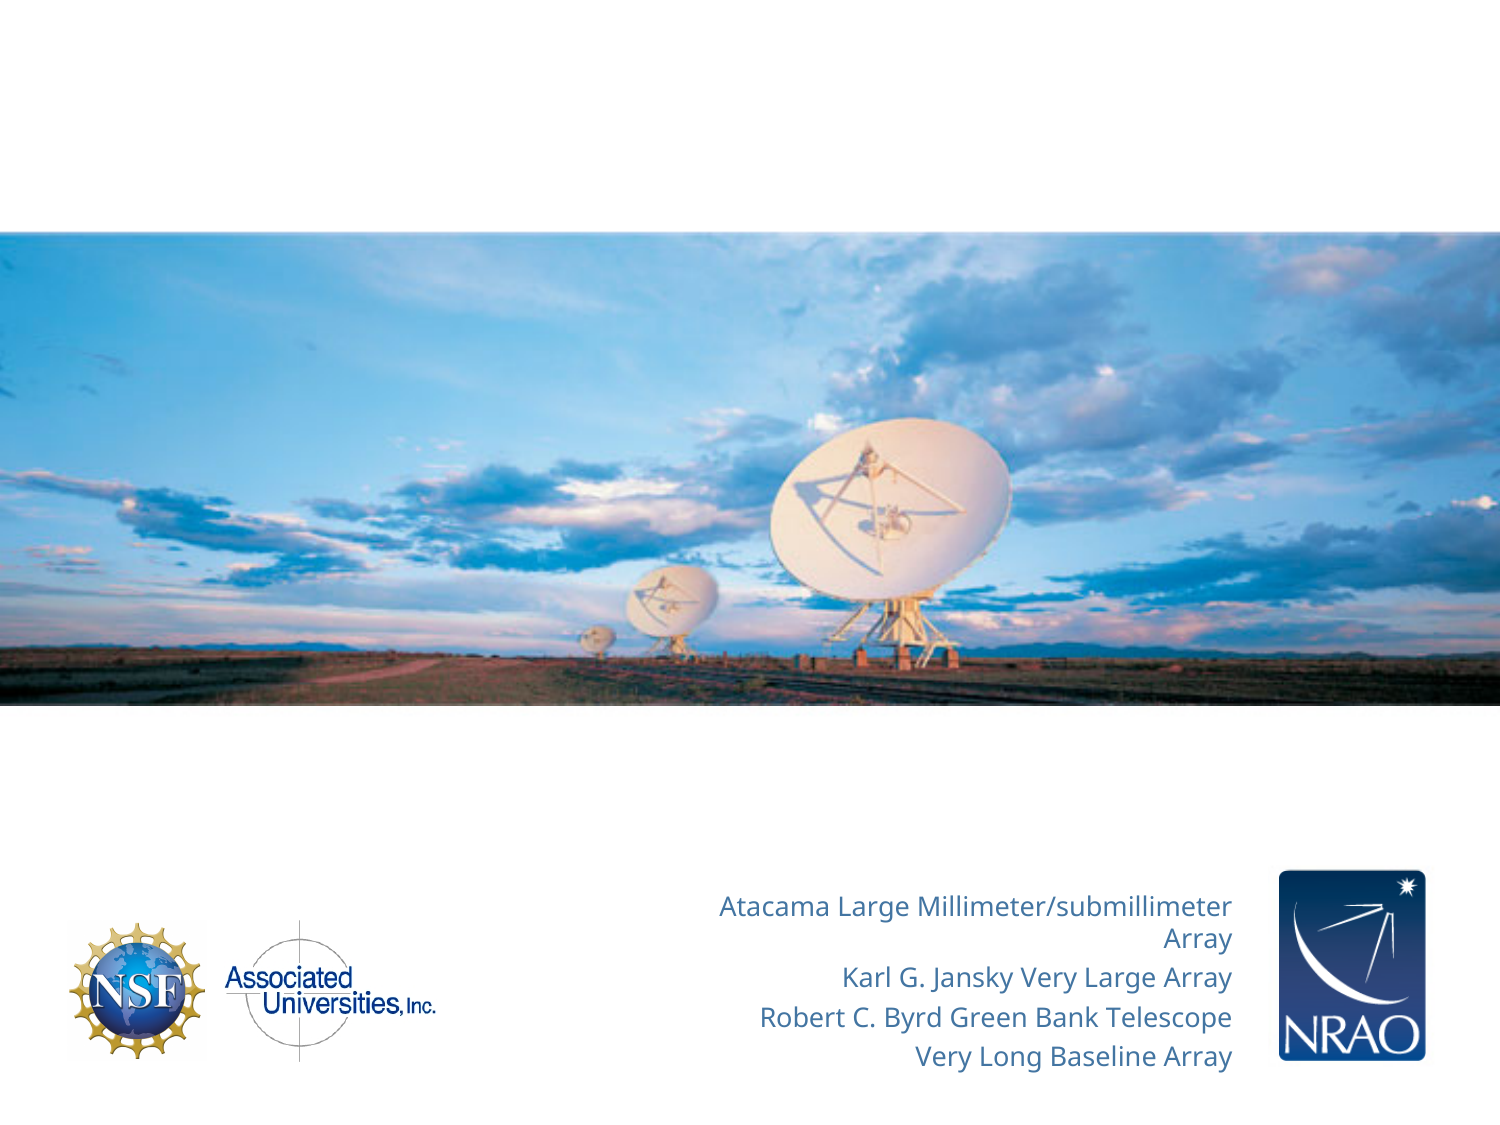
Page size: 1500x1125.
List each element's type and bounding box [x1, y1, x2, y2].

picture [0, 0, 1500, 1125]
text_box [75, 159, 1126, 448]
title [75, 62, 1351, 304]
list [75, 712, 1063, 926]
